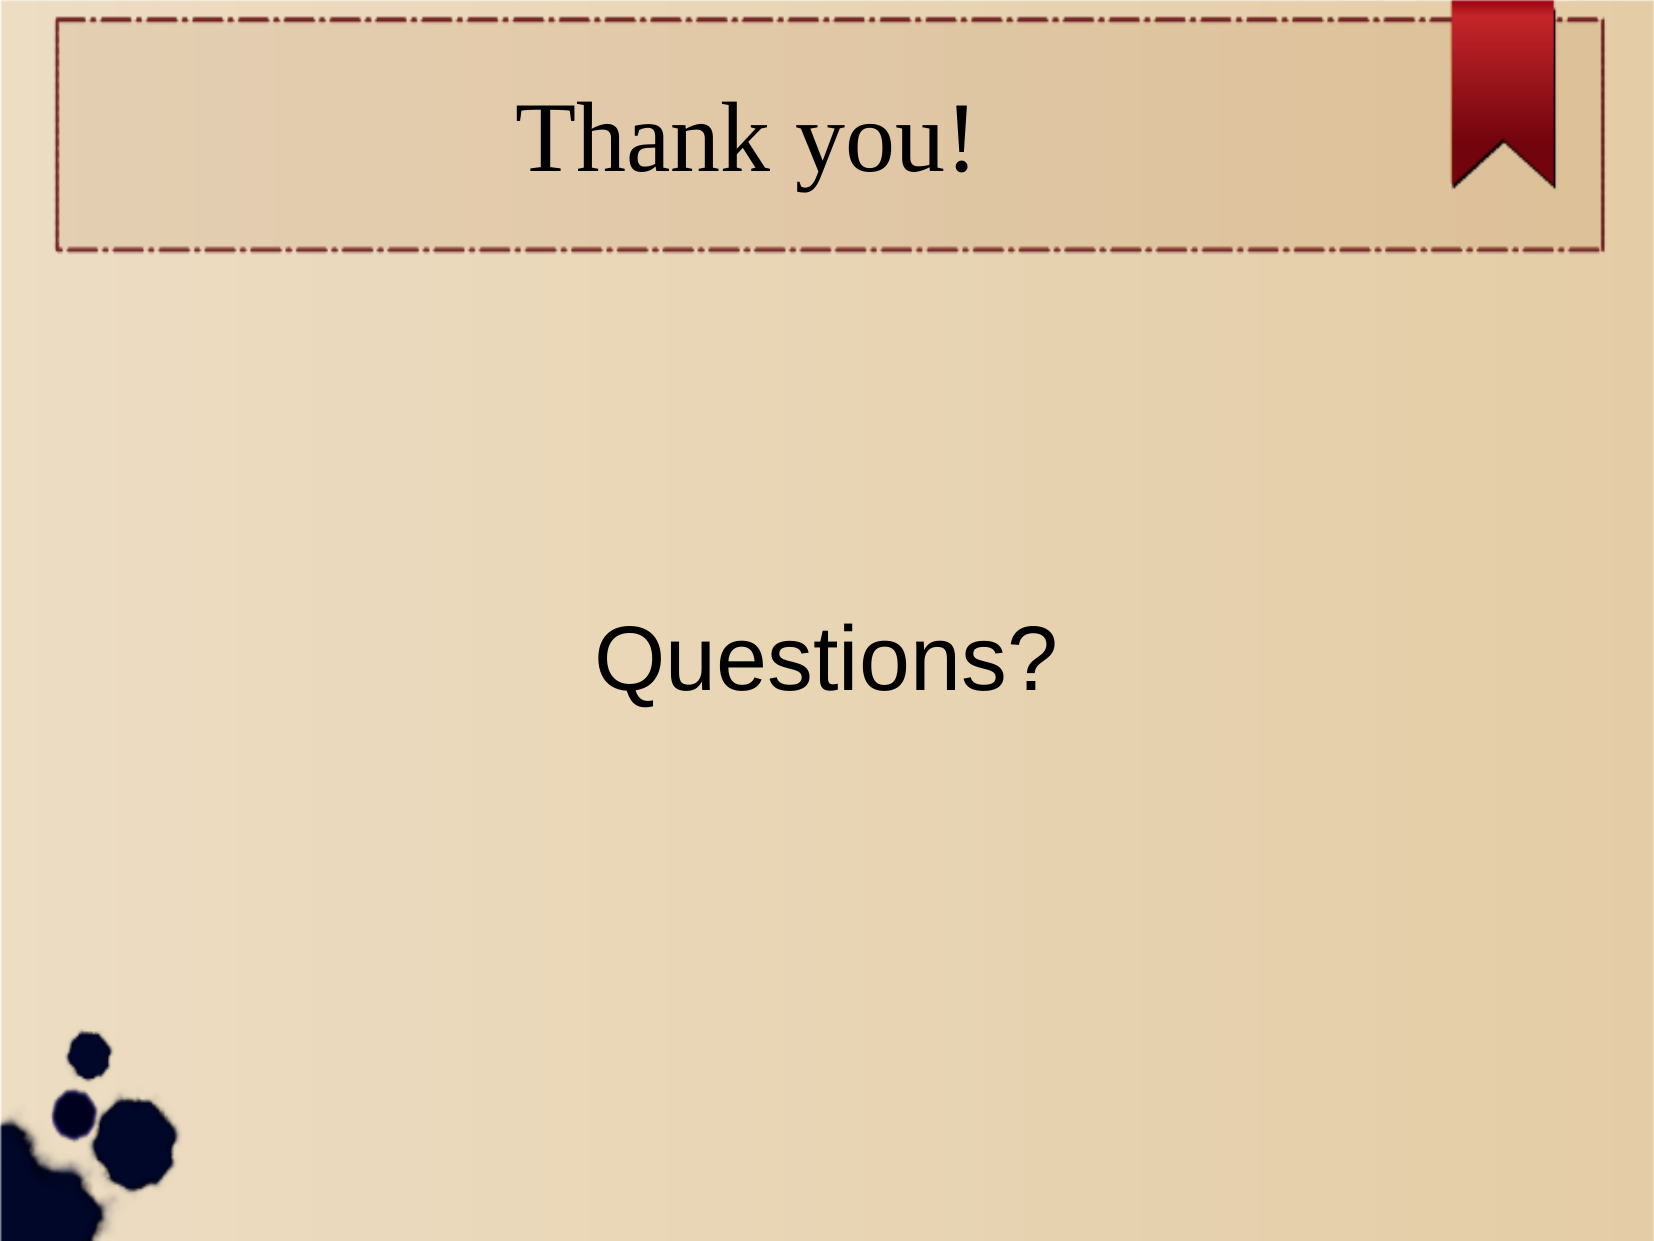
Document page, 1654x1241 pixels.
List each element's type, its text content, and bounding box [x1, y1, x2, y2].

title Thank you! [82, 47, 1412, 229]
picture [0, 0, 1654, 1241]
subtitle Questions? [82, 299, 1571, 1019]
